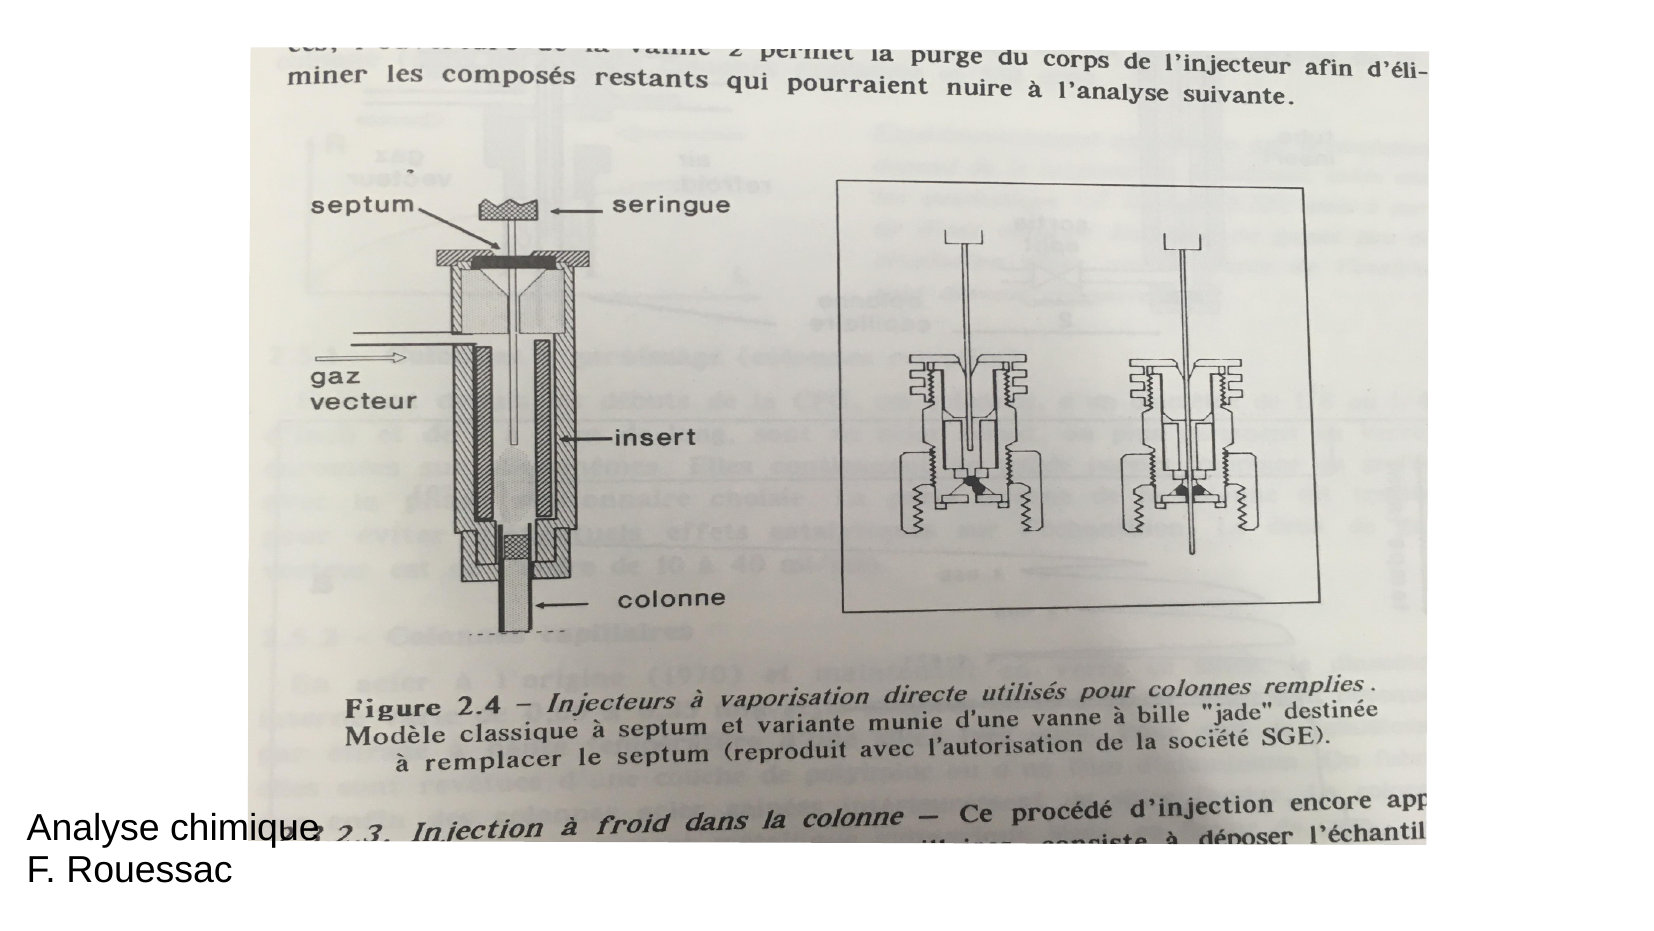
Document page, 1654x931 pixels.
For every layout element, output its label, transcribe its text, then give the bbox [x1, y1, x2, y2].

text_box Analyse chimique F. Rouessac [11, 798, 343, 898]
picture [247, 47, 1430, 845]
